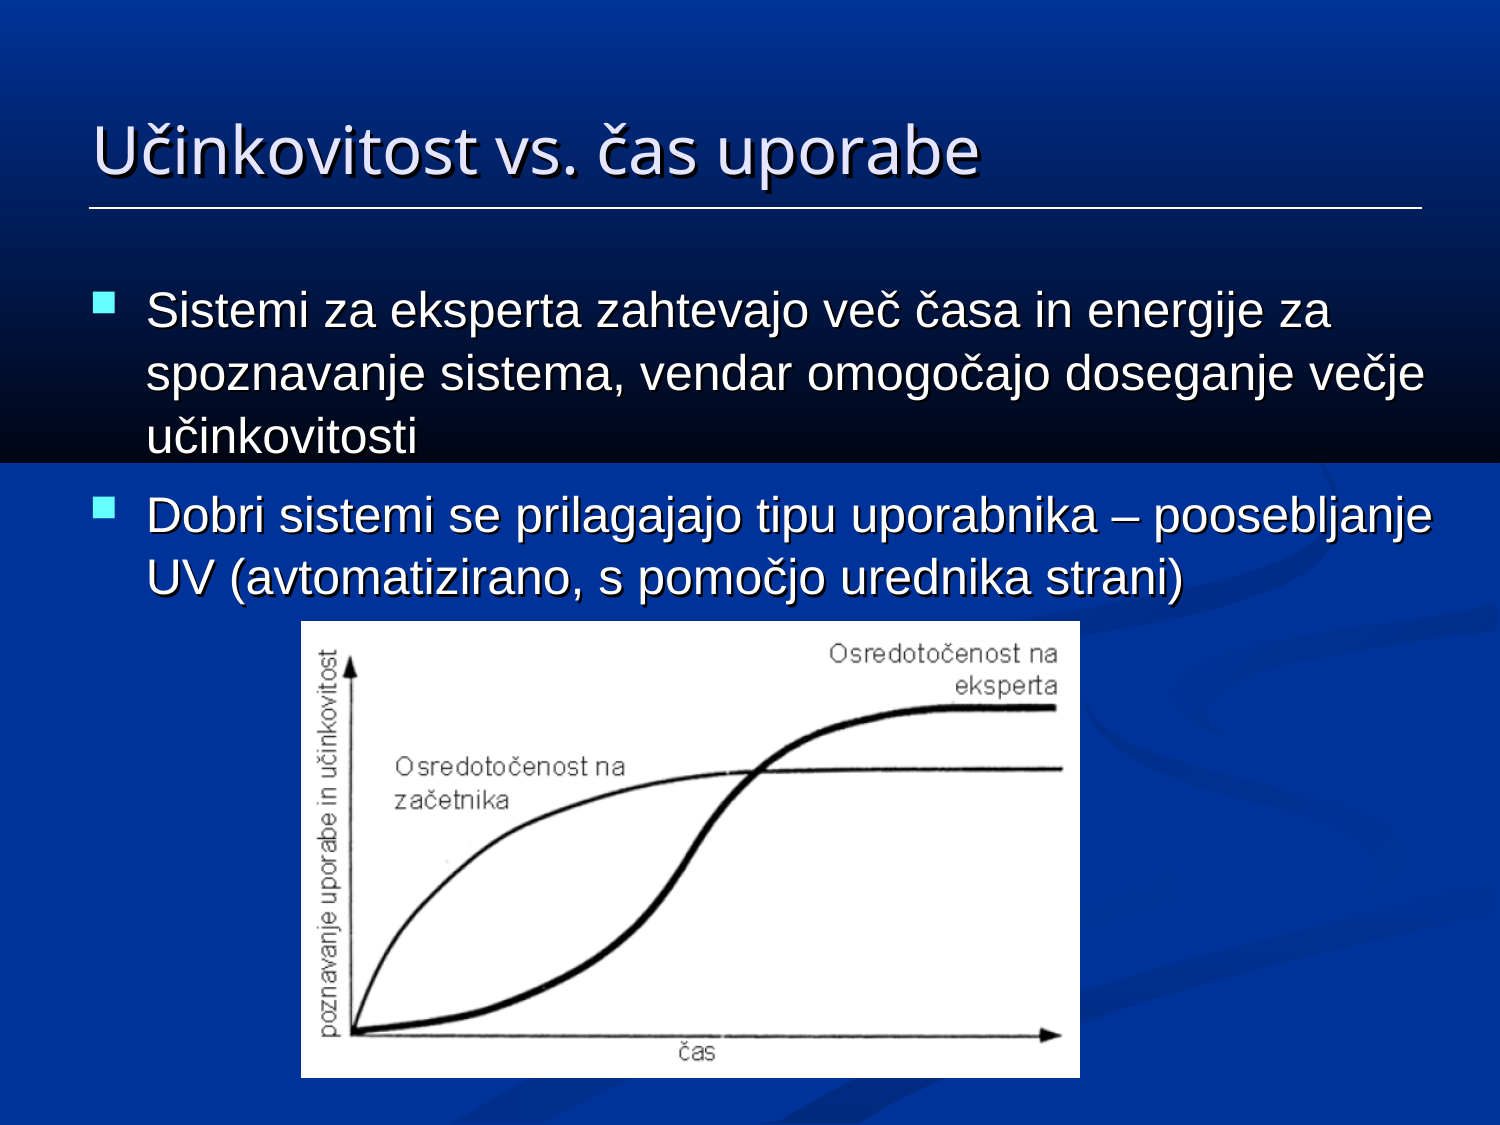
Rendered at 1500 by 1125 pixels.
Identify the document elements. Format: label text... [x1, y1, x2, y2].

picture [301, 621, 1080, 1078]
text_box Sistemi za eksperta zahtevajo več časa in energije za spoznavanje sistema, vendar omogočajo doseganje večje učinkovitosti Dobri sistemi se prilagajajo tipu uporabnika – poosebljanje UV (avtomatizirano, s pomočjo urednika strani) [74, 267, 1459, 1056]
text_box Učinkovitost vs. čas uporabe [76, 54, 1352, 242]
